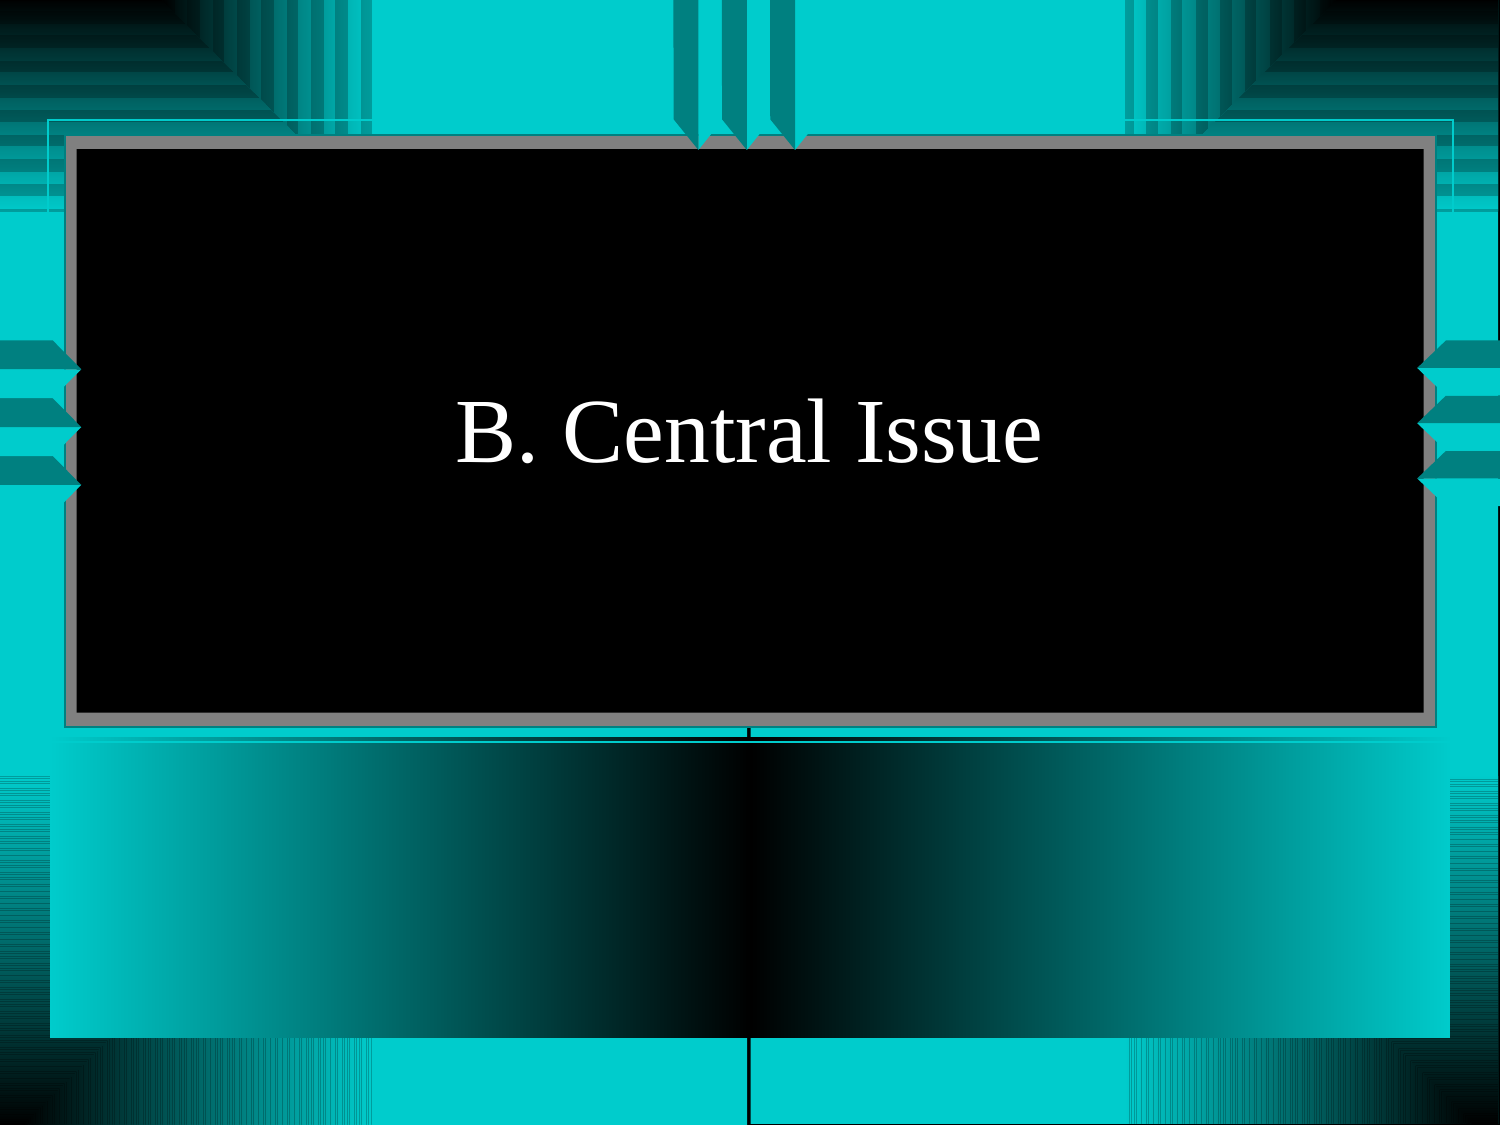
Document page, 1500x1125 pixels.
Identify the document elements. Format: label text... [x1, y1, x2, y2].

title B. Central Issue [112, 337, 1388, 526]
